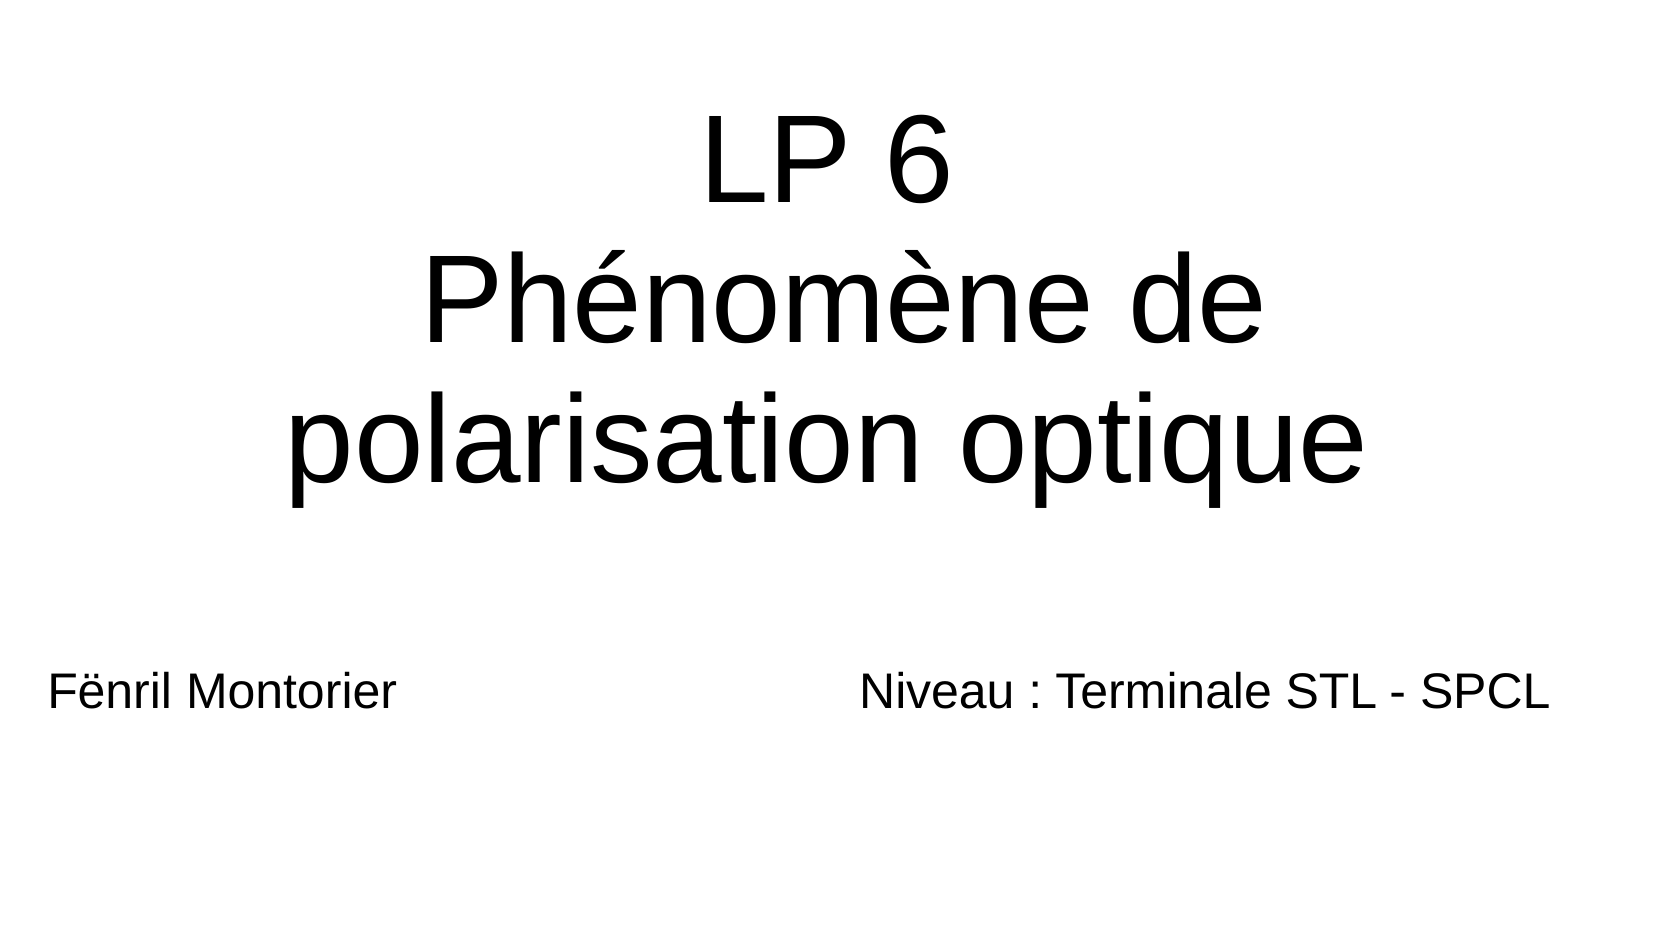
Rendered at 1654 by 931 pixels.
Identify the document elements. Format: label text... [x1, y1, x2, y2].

subtitle Fënril Montorier Niveau : Terminale STL - SPCL [47, 625, 1571, 758]
title LP 6 Phénomène de polarisation optique [82, 89, 1571, 509]
